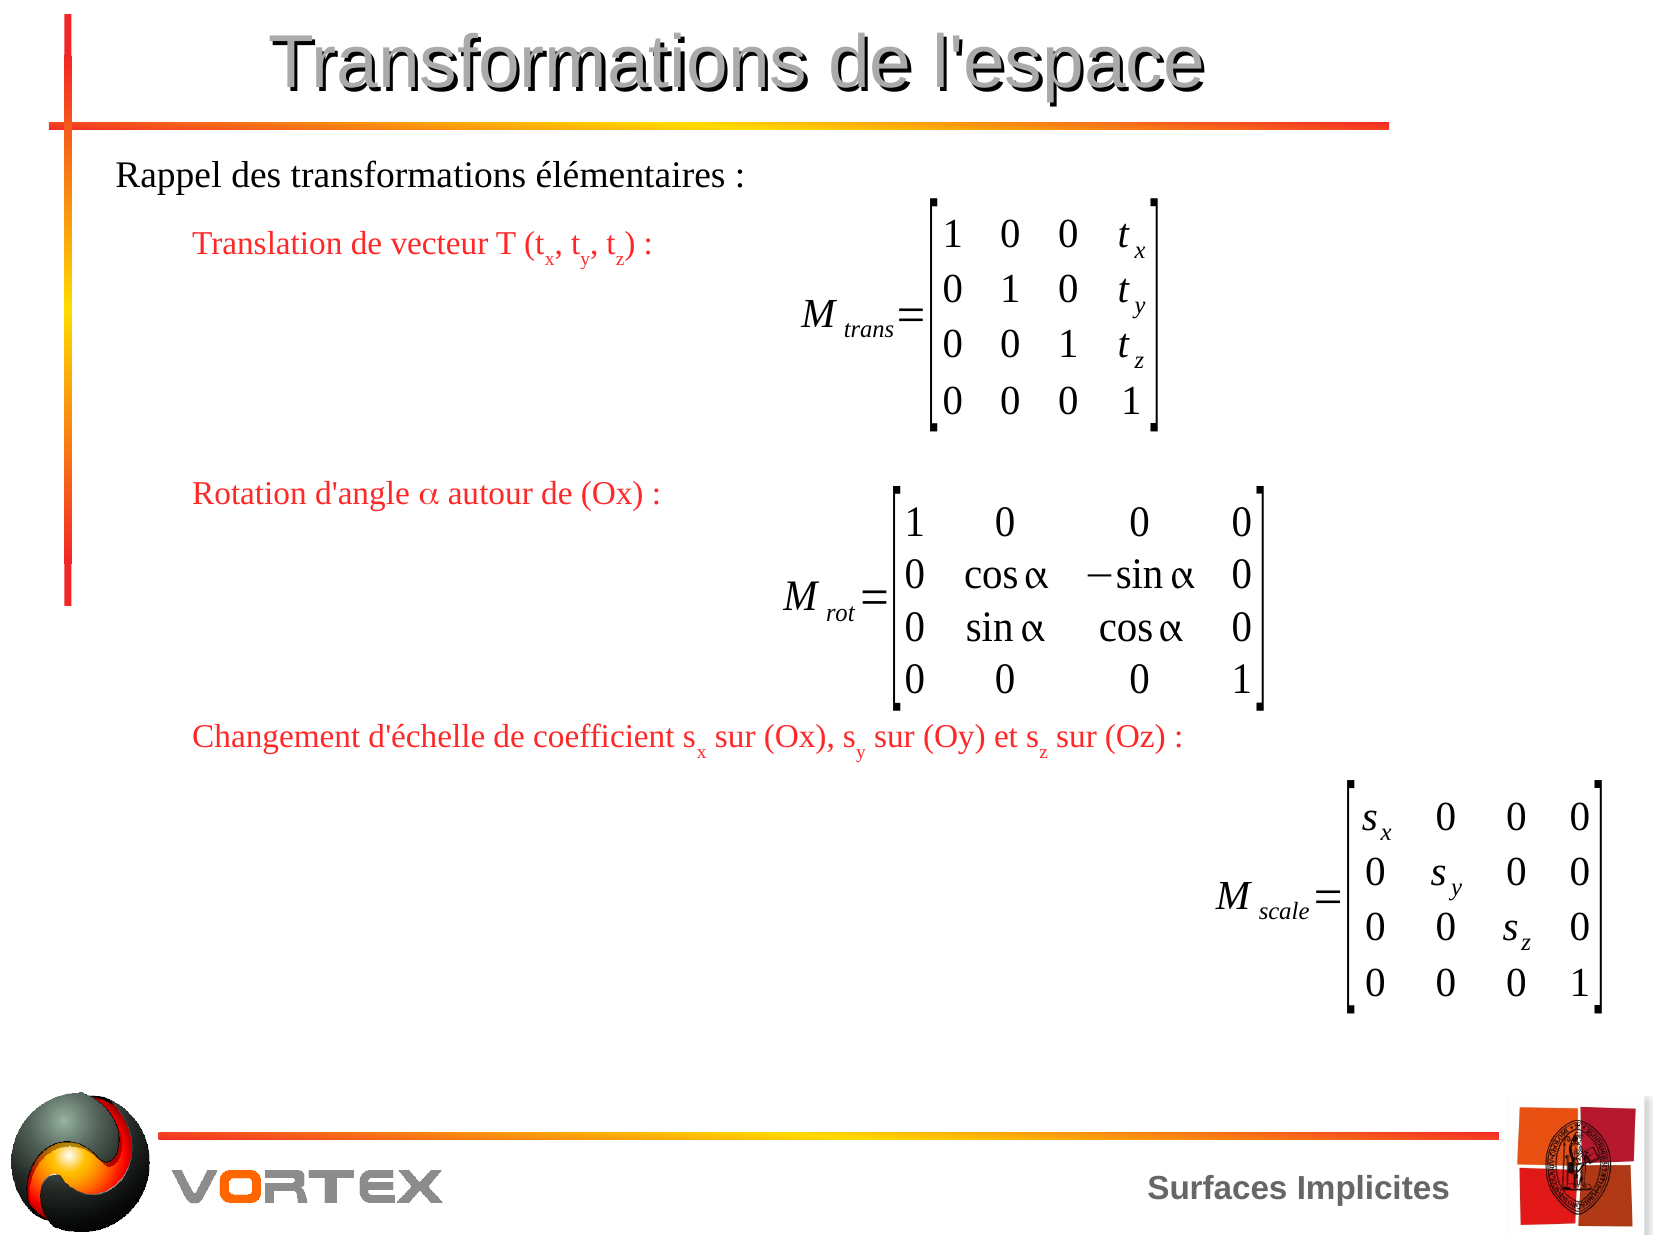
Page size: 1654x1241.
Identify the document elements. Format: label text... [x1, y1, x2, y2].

list Rappel des transformations élémentaires : Translation de vecteur T (tx, ty, tz) : Rotation d'angle  autour de (Ox) : Changement d'échelle de coefficient sx sur (Ox), sy sur (Oy) et sz sur (Oz) : [97, 153, 1571, 1109]
title Transformations de l'espace [82, 4, 1392, 120]
picture [1505, 1096, 1653, 1235]
picture [11, 1092, 443, 1232]
chart [792, 196, 1168, 434]
chart [1207, 778, 1613, 1016]
chart [774, 483, 1275, 713]
